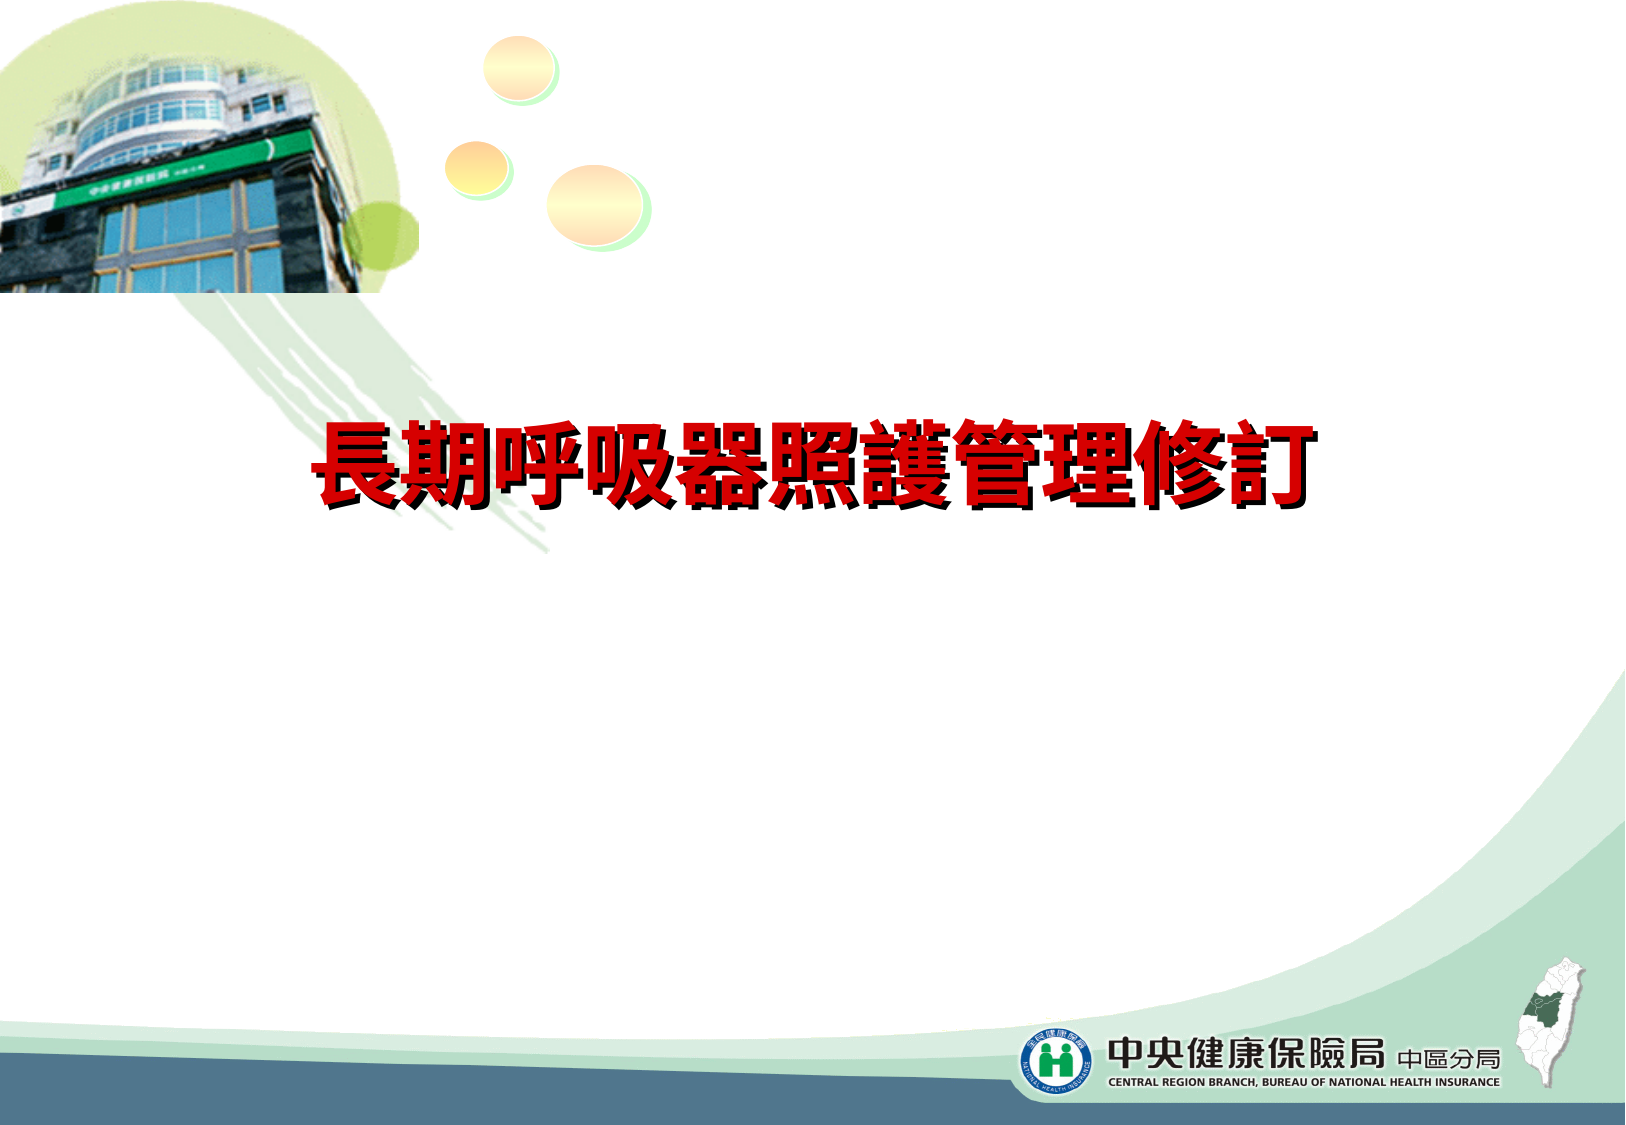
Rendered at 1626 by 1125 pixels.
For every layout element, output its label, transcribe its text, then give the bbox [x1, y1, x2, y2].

title 長期呼吸器照護管理修訂 [121, 339, 1503, 581]
